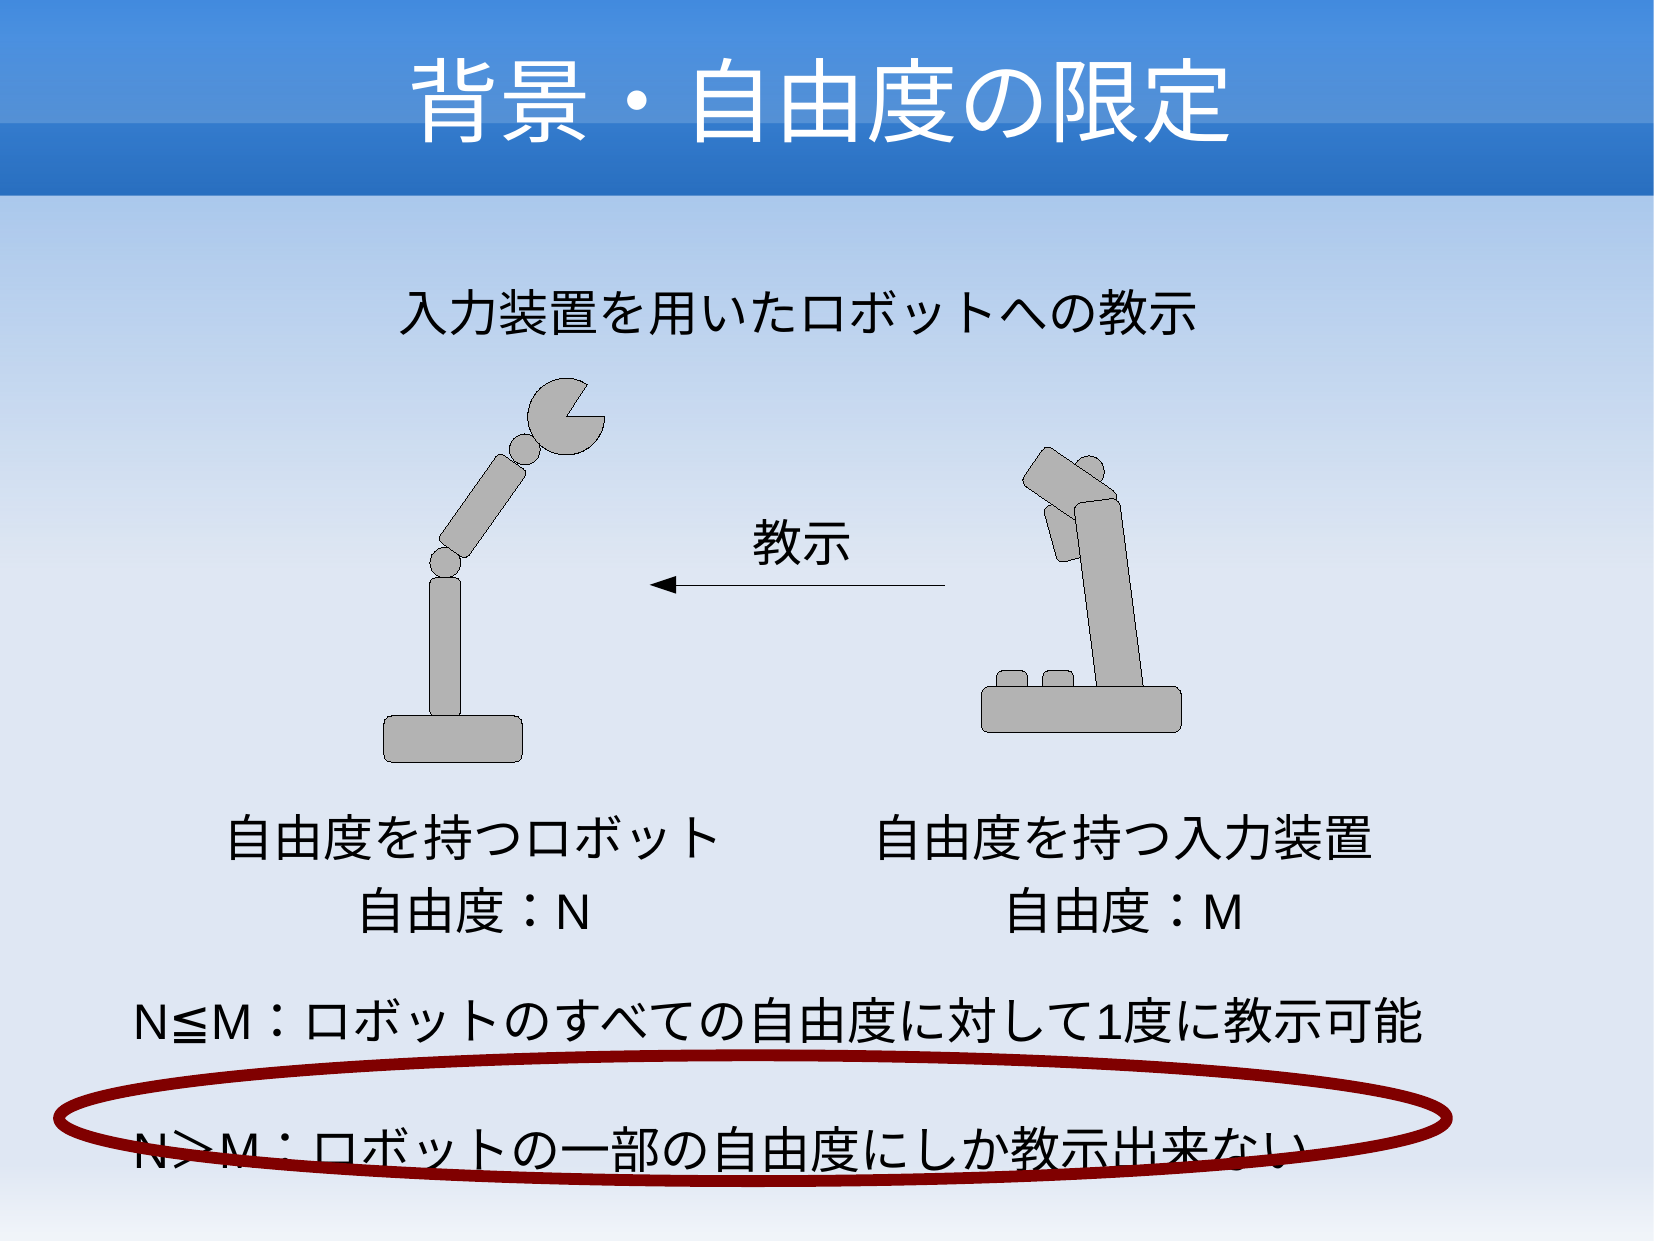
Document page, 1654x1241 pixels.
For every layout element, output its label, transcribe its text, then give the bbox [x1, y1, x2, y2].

text_box N≦M：ロボットのすべての自由度に対して1度に教示可能 N＞M：ロボットの一部の自由度にしか教示出来ない [118, 974, 1565, 1151]
text_box [981, 447, 1182, 733]
text_box 自由度を持つ入力装置 自由度：M [858, 791, 1388, 913]
text_box [383, 378, 605, 763]
text_box N≦M：ロボットのすべての自由度に対して1度に教示可能 N＞M：ロボットの一部の自由度にしか教示出来ない [118, 1062, 1440, 1151]
picture [0, 0, 1654, 1241]
title 背景・自由度の限定 [76, 7, 1565, 200]
text_box 入力装置を用いたロボットへの教示 [383, 265, 1241, 331]
text_box 自由度を持つロボット 自由度：N [208, 791, 739, 913]
text_box 教示 [738, 496, 868, 562]
